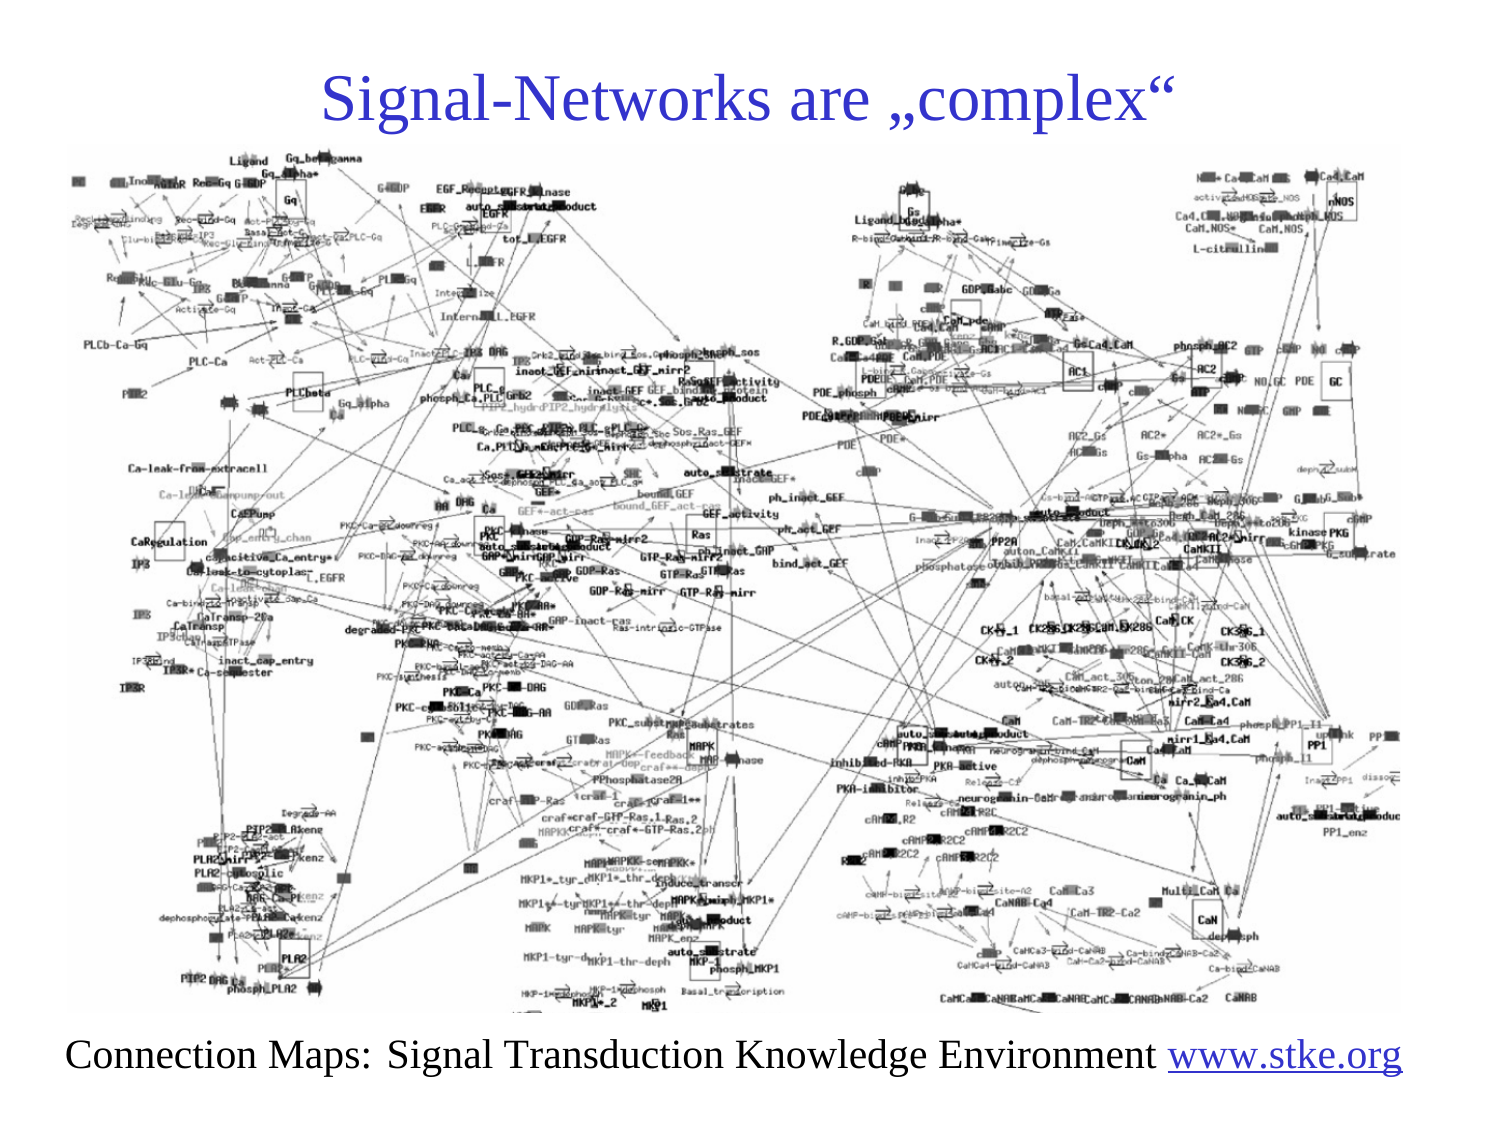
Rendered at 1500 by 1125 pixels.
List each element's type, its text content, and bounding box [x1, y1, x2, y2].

picture [37, 112, 1401, 1013]
text_box Connection Maps: Signal Transduction Knowledge Environment www.stke.org [49, 1002, 1418, 1088]
title Signal-Networks are „complex“ [112, 0, 1388, 188]
